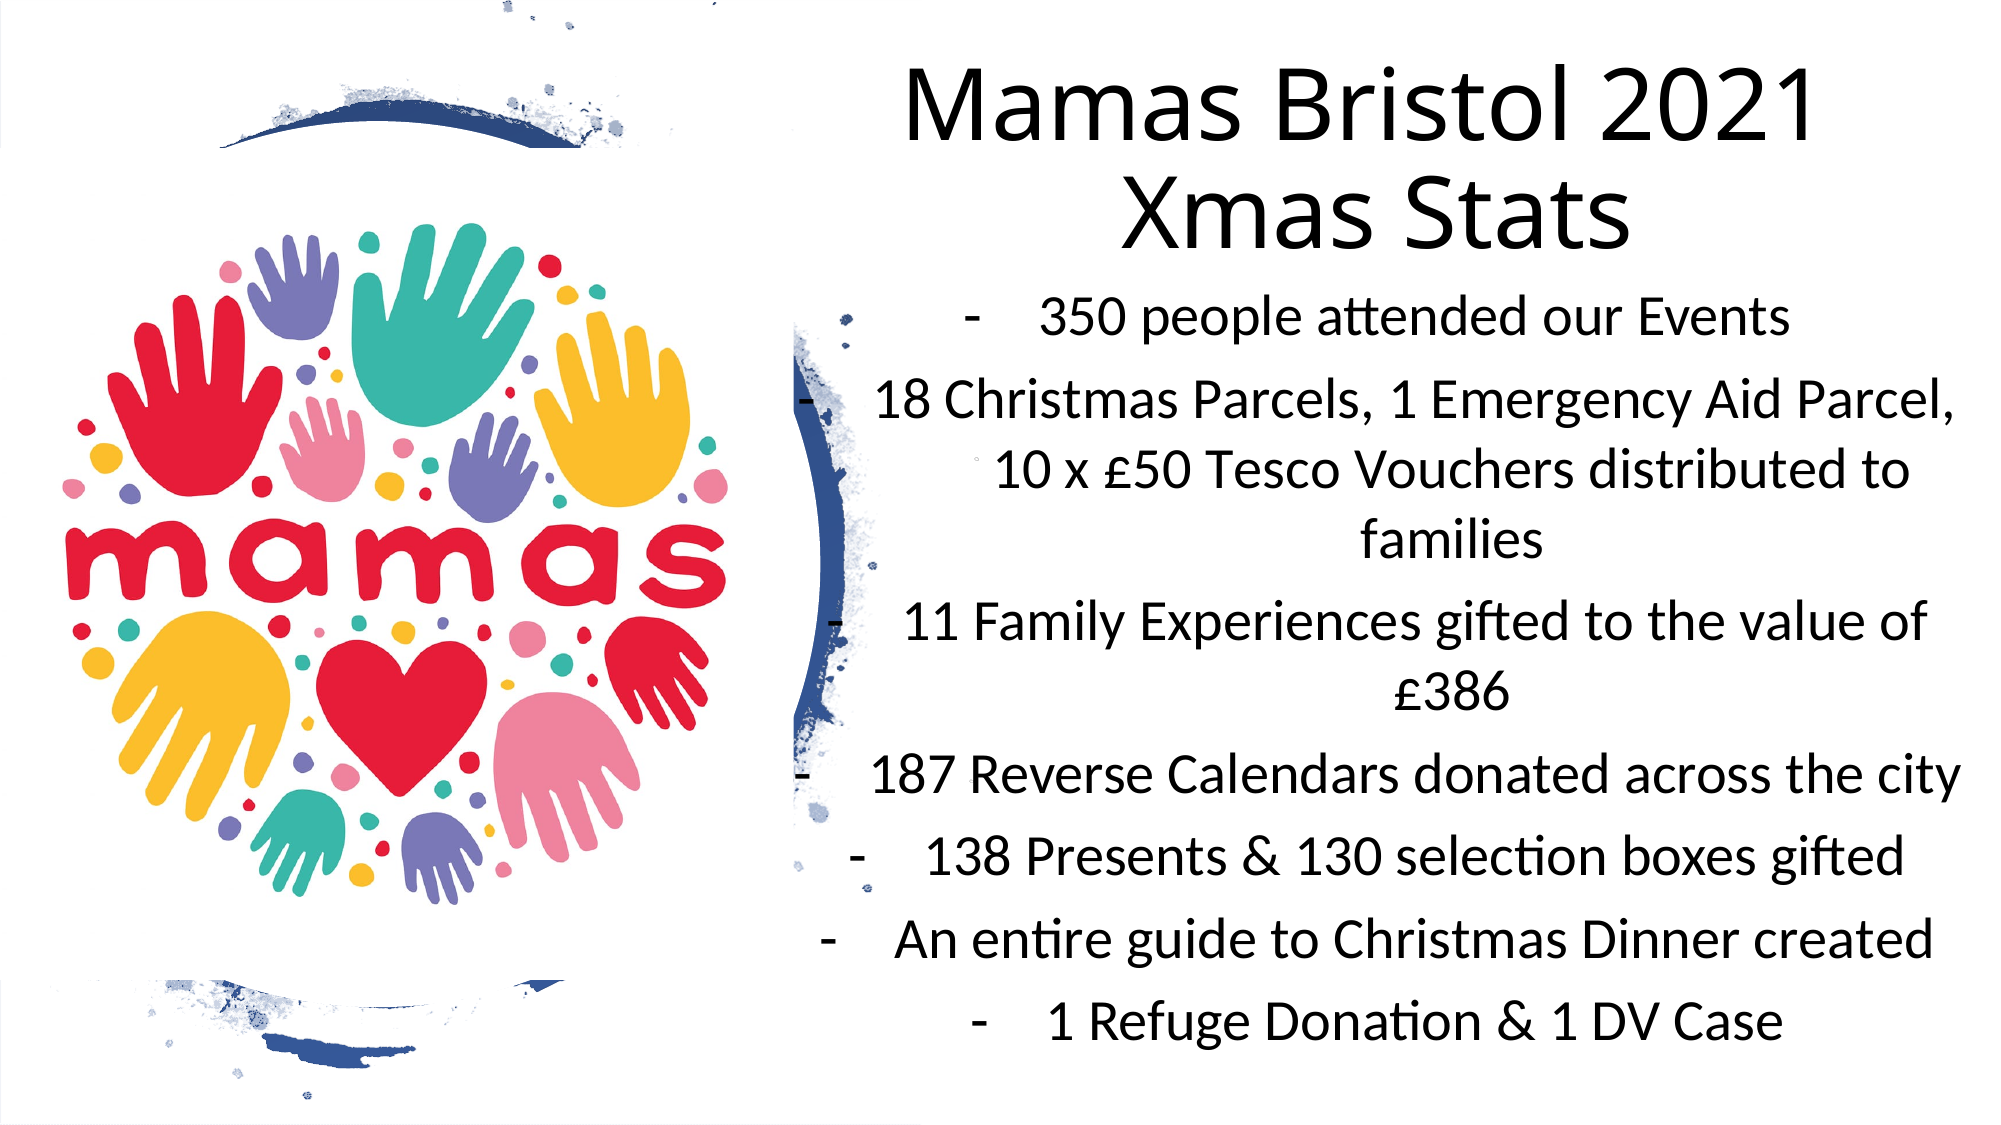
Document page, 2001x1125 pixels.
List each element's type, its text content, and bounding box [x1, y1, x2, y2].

text_box [224, 121, 530, 148]
text_box 350 people attended our Events 18 Christmas Parcels, 1 Emergency Aid Parcel, 10 x £50 Tesco Vouchers distributed to families 11 Family Experiences gifted to the value of £386 187 Reverse Calendars donated across the city 138 Presents & 130 selection boxes gifted An entire guide to Christmas Dinner created 1 Refuge Donation & 1 DV Case [766, 269, 1989, 1125]
picture [0, 0, 2000, 1125]
title Mamas Bristol 2021 Xmas Stats [793, 42, 1962, 269]
text_box [224, 980, 531, 1008]
